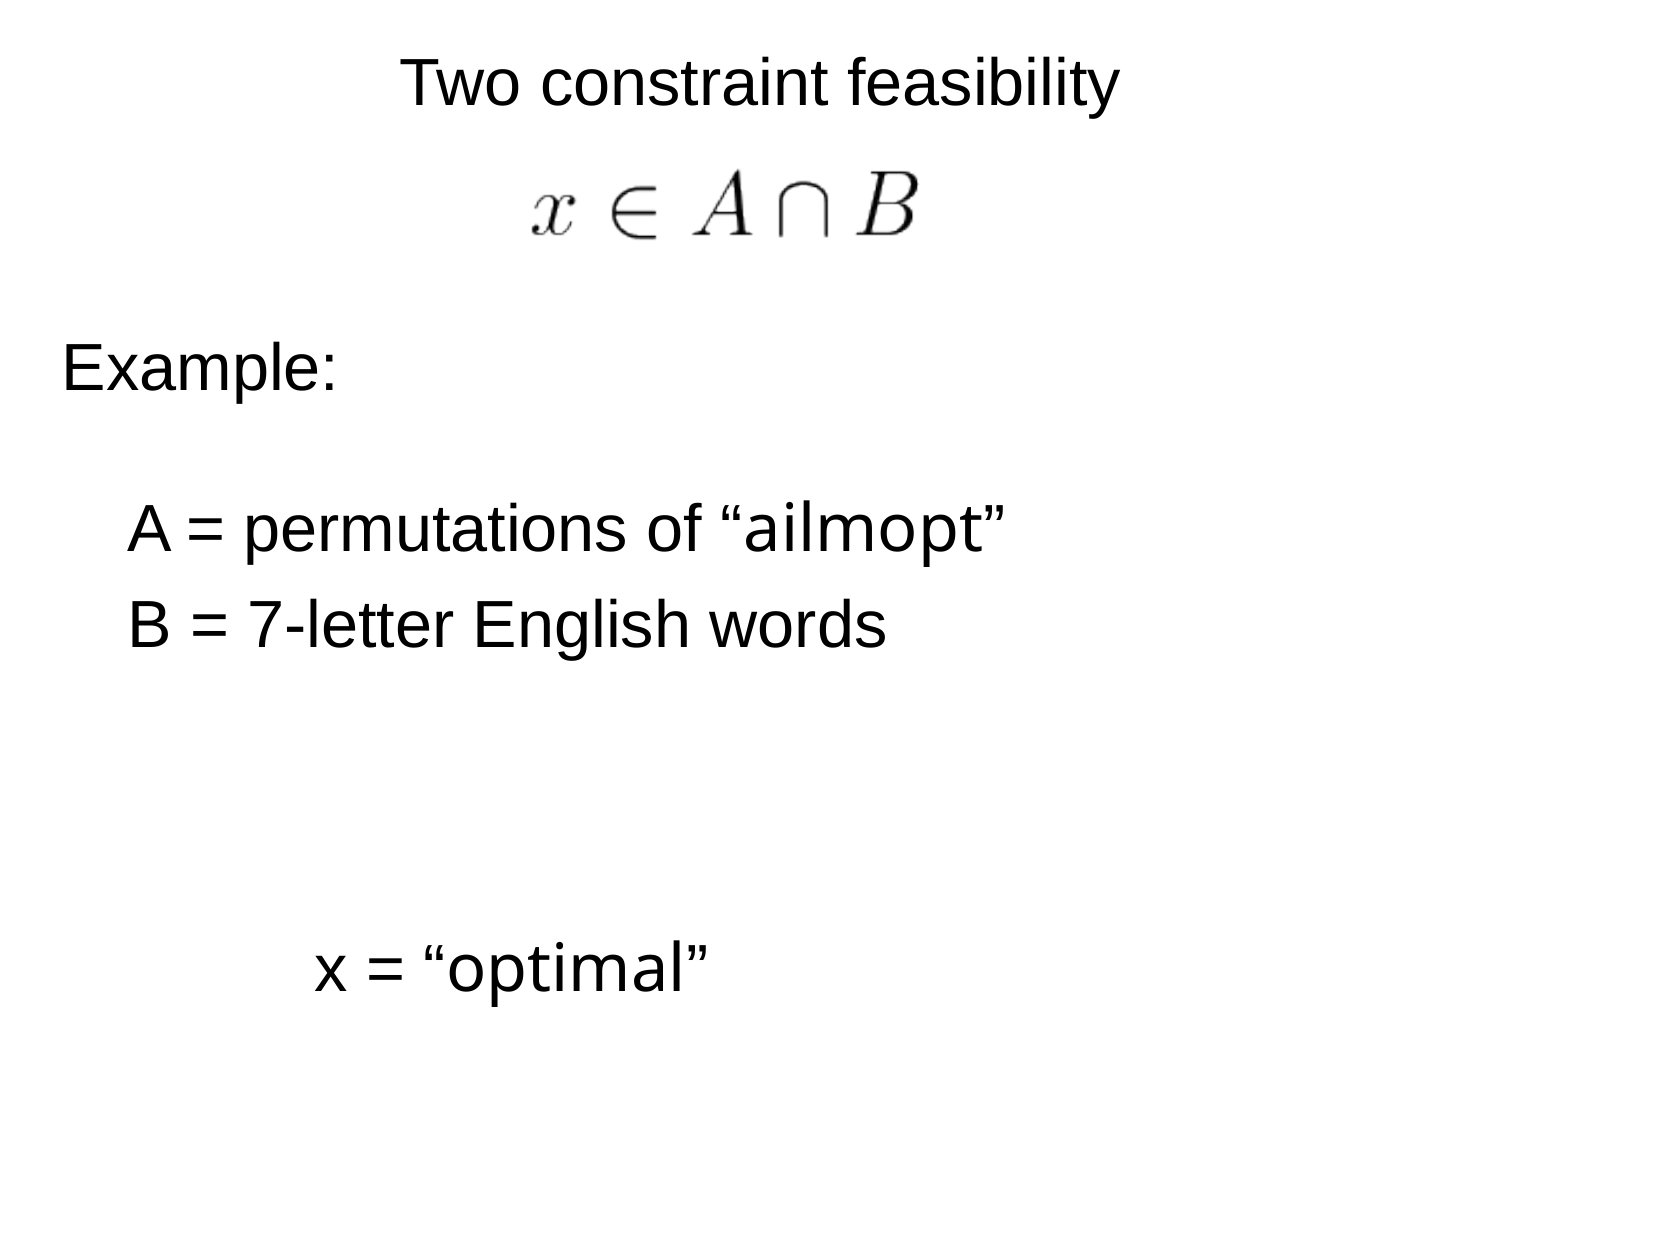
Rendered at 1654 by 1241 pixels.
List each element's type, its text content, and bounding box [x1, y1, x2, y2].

text_box B = 7-letter English words [112, 579, 1416, 669]
text_box A = permutations of “ailmopt” [112, 472, 1416, 573]
text_box Example: [47, 322, 1351, 413]
text_box x = “optimal” [300, 912, 1603, 1013]
picture [530, 167, 923, 243]
text_box Two constraint feasibility [384, 37, 1538, 128]
